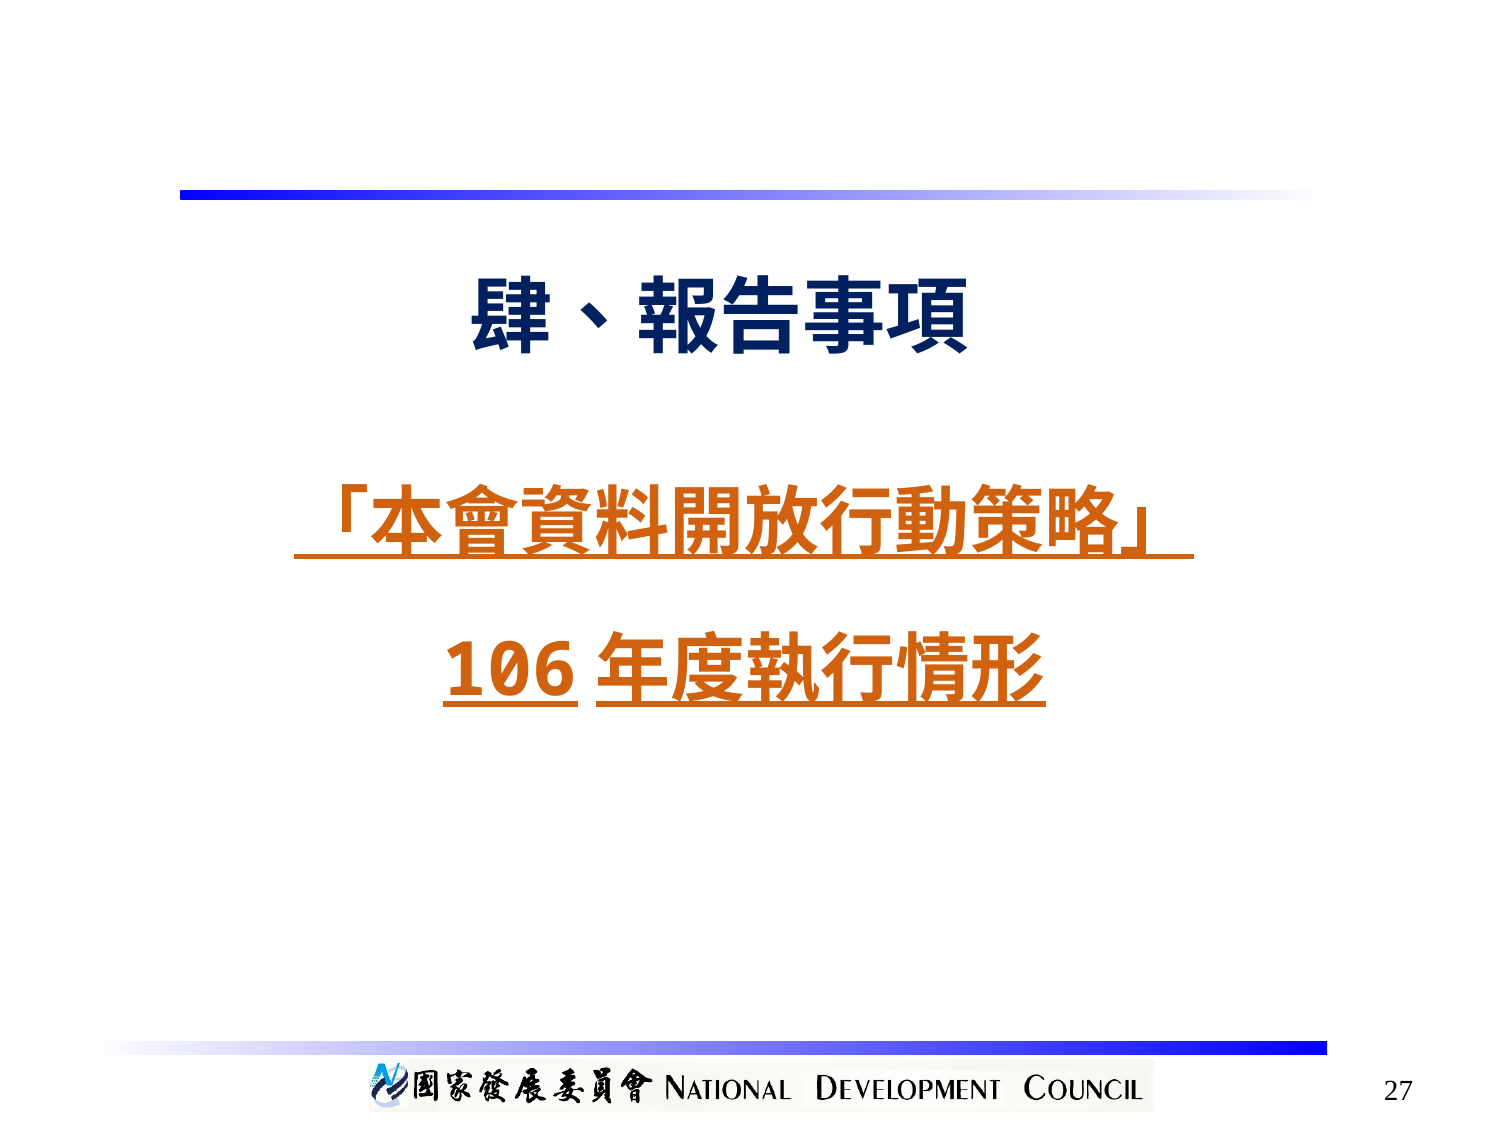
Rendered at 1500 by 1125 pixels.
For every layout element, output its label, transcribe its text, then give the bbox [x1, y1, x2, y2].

text_box 27 [1368, 1063, 1485, 1100]
text_box 肆、報告事項 [454, 255, 1164, 420]
text_box 「本會資料開放行動策略」 106年度執行情形 [88, 420, 1400, 970]
